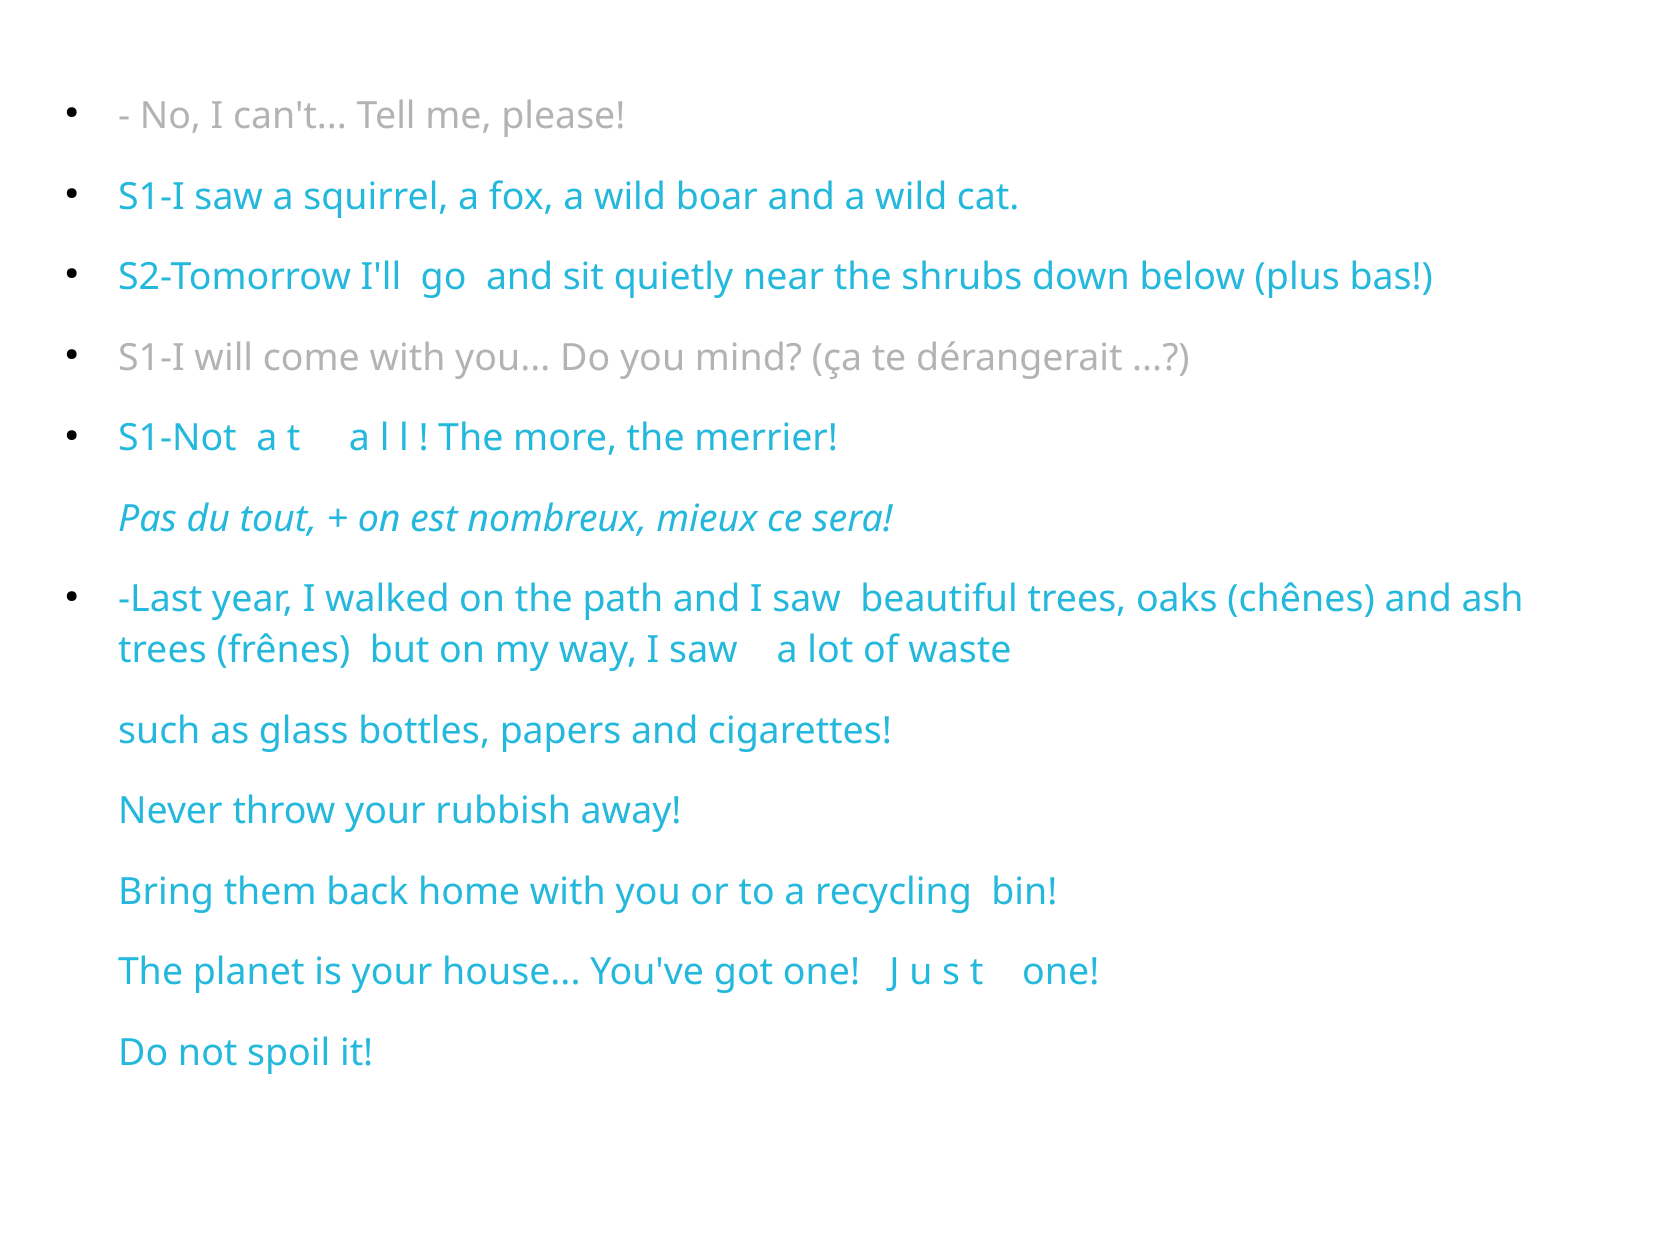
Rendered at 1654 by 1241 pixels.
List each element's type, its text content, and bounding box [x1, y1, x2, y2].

list - No, I can't... Tell me, please! S1-I saw a squirrel, a fox, a wild boar and a wild cat. S2-Tomorrow I'll go and sit quietly near the shrubs down below (plus bas!) S1-I will come with you... Do you mind? (ça te dérangerait ...?) S1-Not a t a l l ! The more, the merrier! Pas du tout, + on est nombreux, mieux ce sera! -Last year, I walked on the path and I saw beautiful trees, oaks (chênes) and ash trees (frênes) but on my way, I saw a lot of waste such as glass bottles, papers and cigarettes! Never throw your rubbish away! Bring them back home with you or to a recycling bin! The planet is your house... You've got one! J u s t one! Do not spoil it! [47, 88, 1536, 1241]
